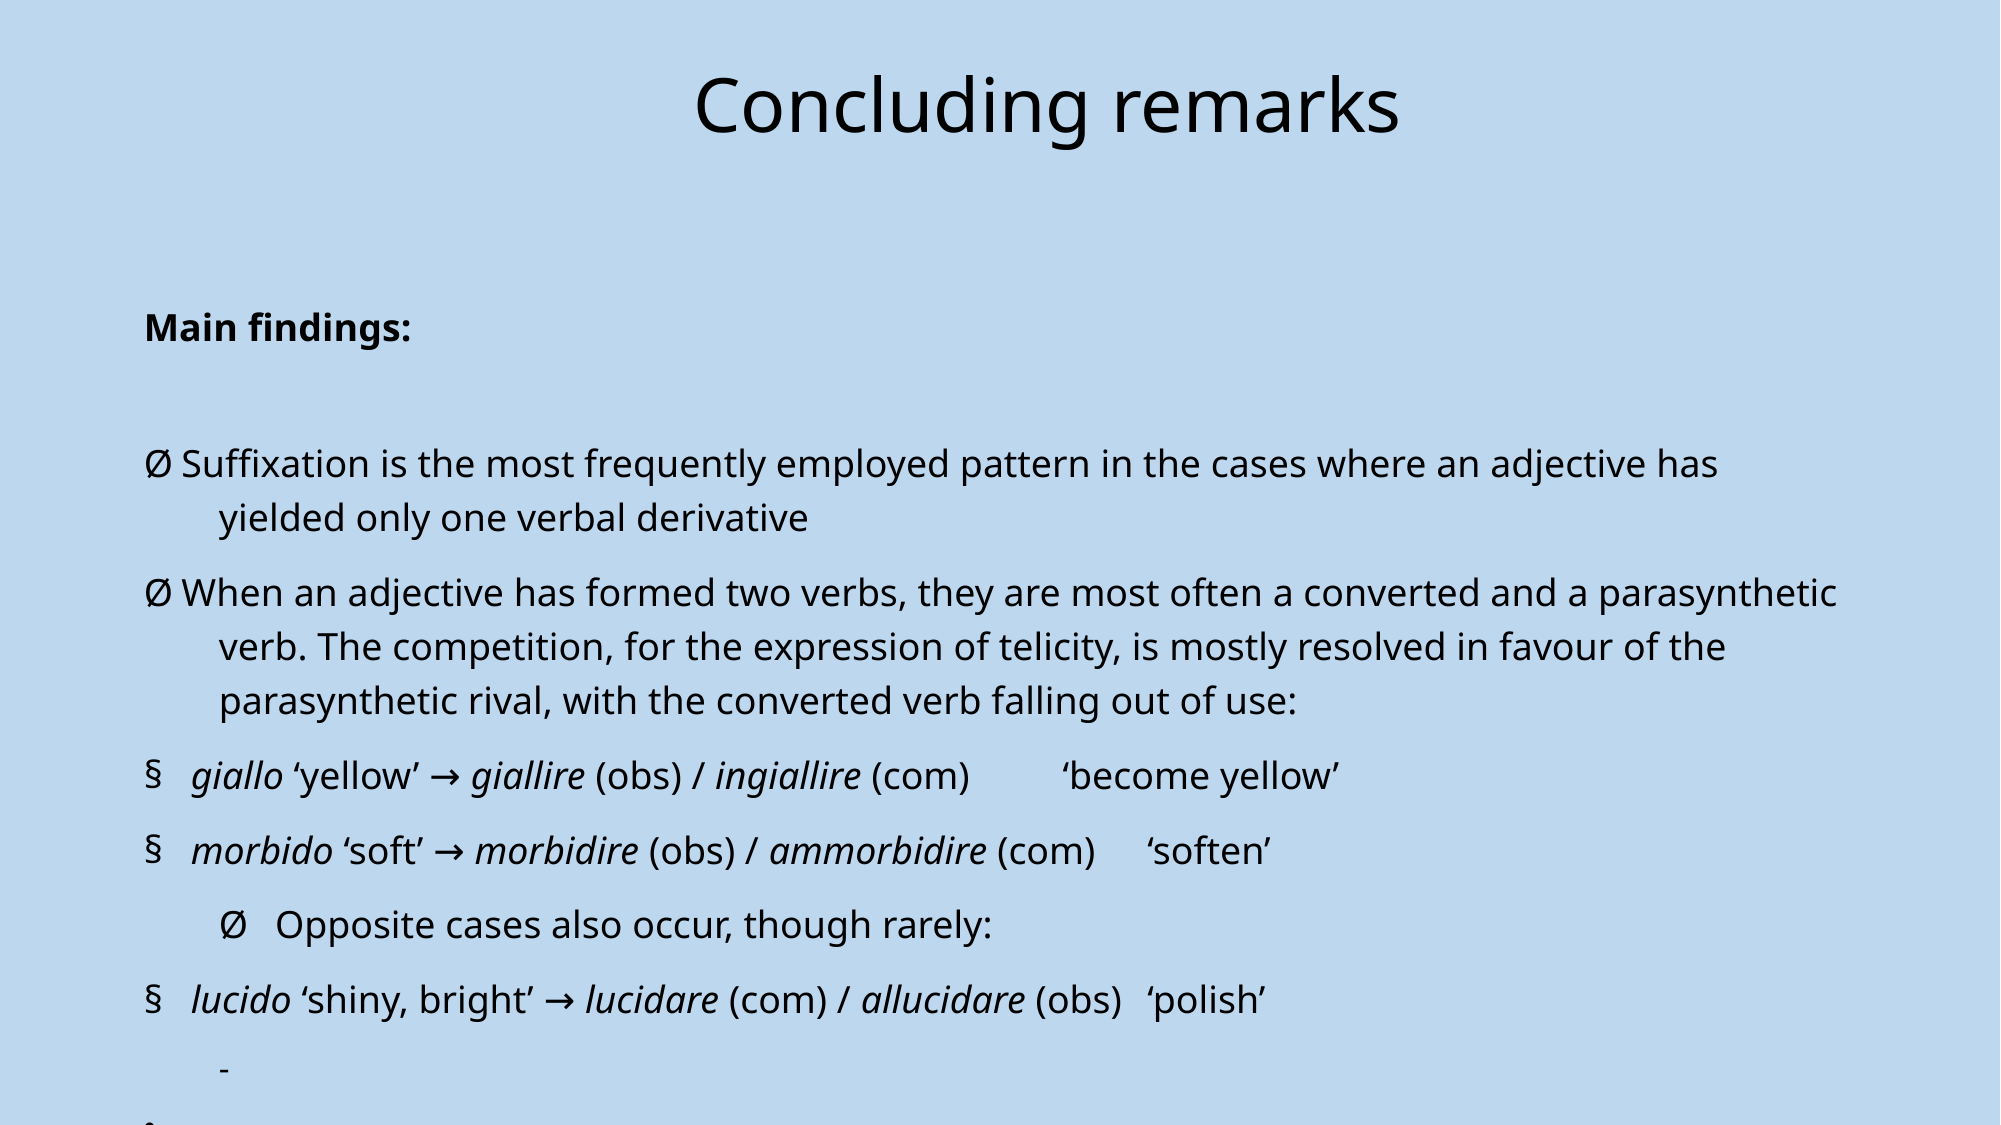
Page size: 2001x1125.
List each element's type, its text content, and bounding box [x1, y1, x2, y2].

text_box Concluding remarks [185, 60, 1911, 278]
text_box Main findings: Suffixation is the most frequently employed pattern in the cases where an adjective has yielded only one verbal derivative When an adjective has formed two verbs, they are most often a converted and a parasynthetic verb. The competition, for the expression of telicity, is mostly resolved in favour of the parasynthetic rival, with the converted verb falling out of use: giallo ‘yellow’ → giallire (obs) / ingiallire (com) ‘become yellow’ morbido ‘soft’ → morbidire (obs) / ammorbidire (com) ‘soften’ Opposite cases also occur, though rarely: lucido ‘shiny, bright’ → lucidare (com) / allucidare (obs) ‘polish’ [128, 92, 1872, 1033]
